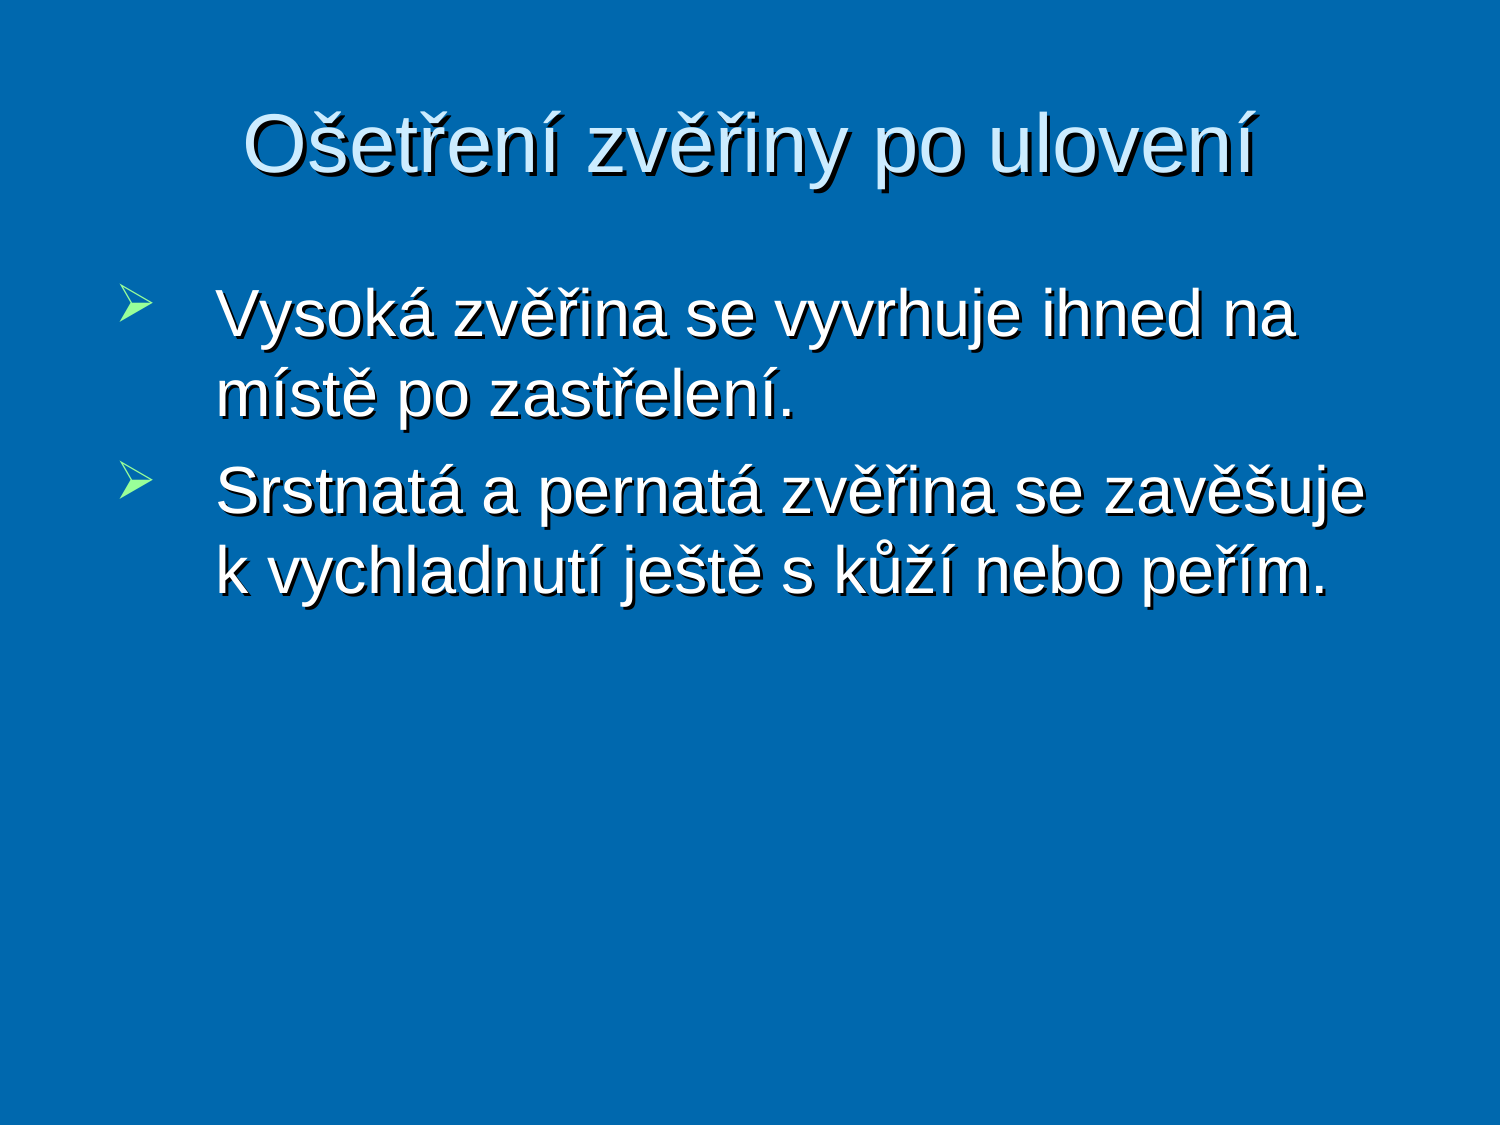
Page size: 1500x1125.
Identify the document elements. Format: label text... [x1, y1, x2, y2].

title Ošetření zvěřiny po ulovení [75, 45, 1426, 233]
list Vysoká zvěřina se vyvrhuje ihned na místě po zastřelení. Srstnatá a pernatá zvěřina se zavěšuje k vychladnutí ještě s kůží nebo peřím. [100, 262, 1426, 1006]
